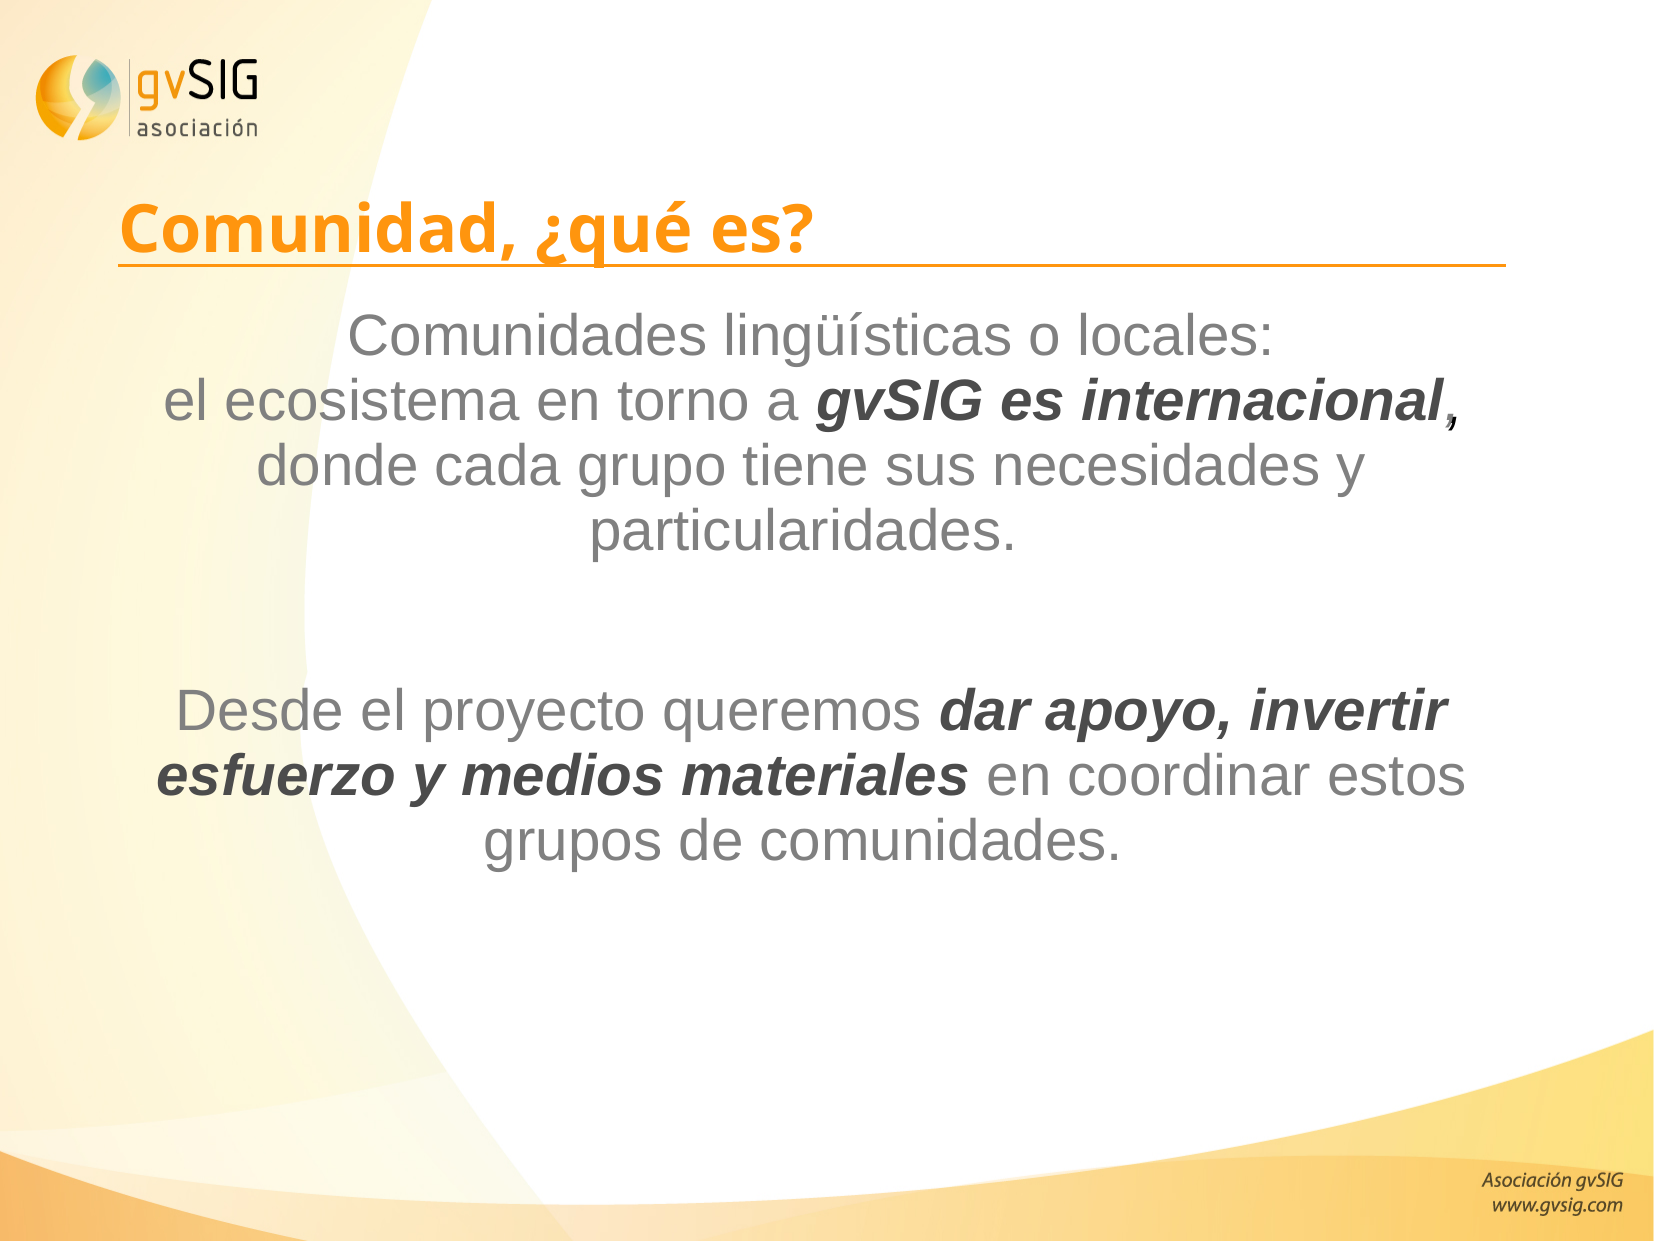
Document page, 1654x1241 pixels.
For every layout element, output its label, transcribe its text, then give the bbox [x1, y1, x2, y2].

title Desde el proyecto queremos dar apoyo, invertir esfuerzo y medios materiales en coordinar estos grupos de comunidades. [118, 676, 1506, 875]
picture [0, 0, 1654, 1241]
title Comunidades lingüísticas o locales: el ecosistema en torno a gvSIG es internacional, donde cada grupo tiene sus necesidades y particularidades. [118, 302, 1506, 564]
title Comunidad, ¿qué es? [118, 177, 1607, 276]
